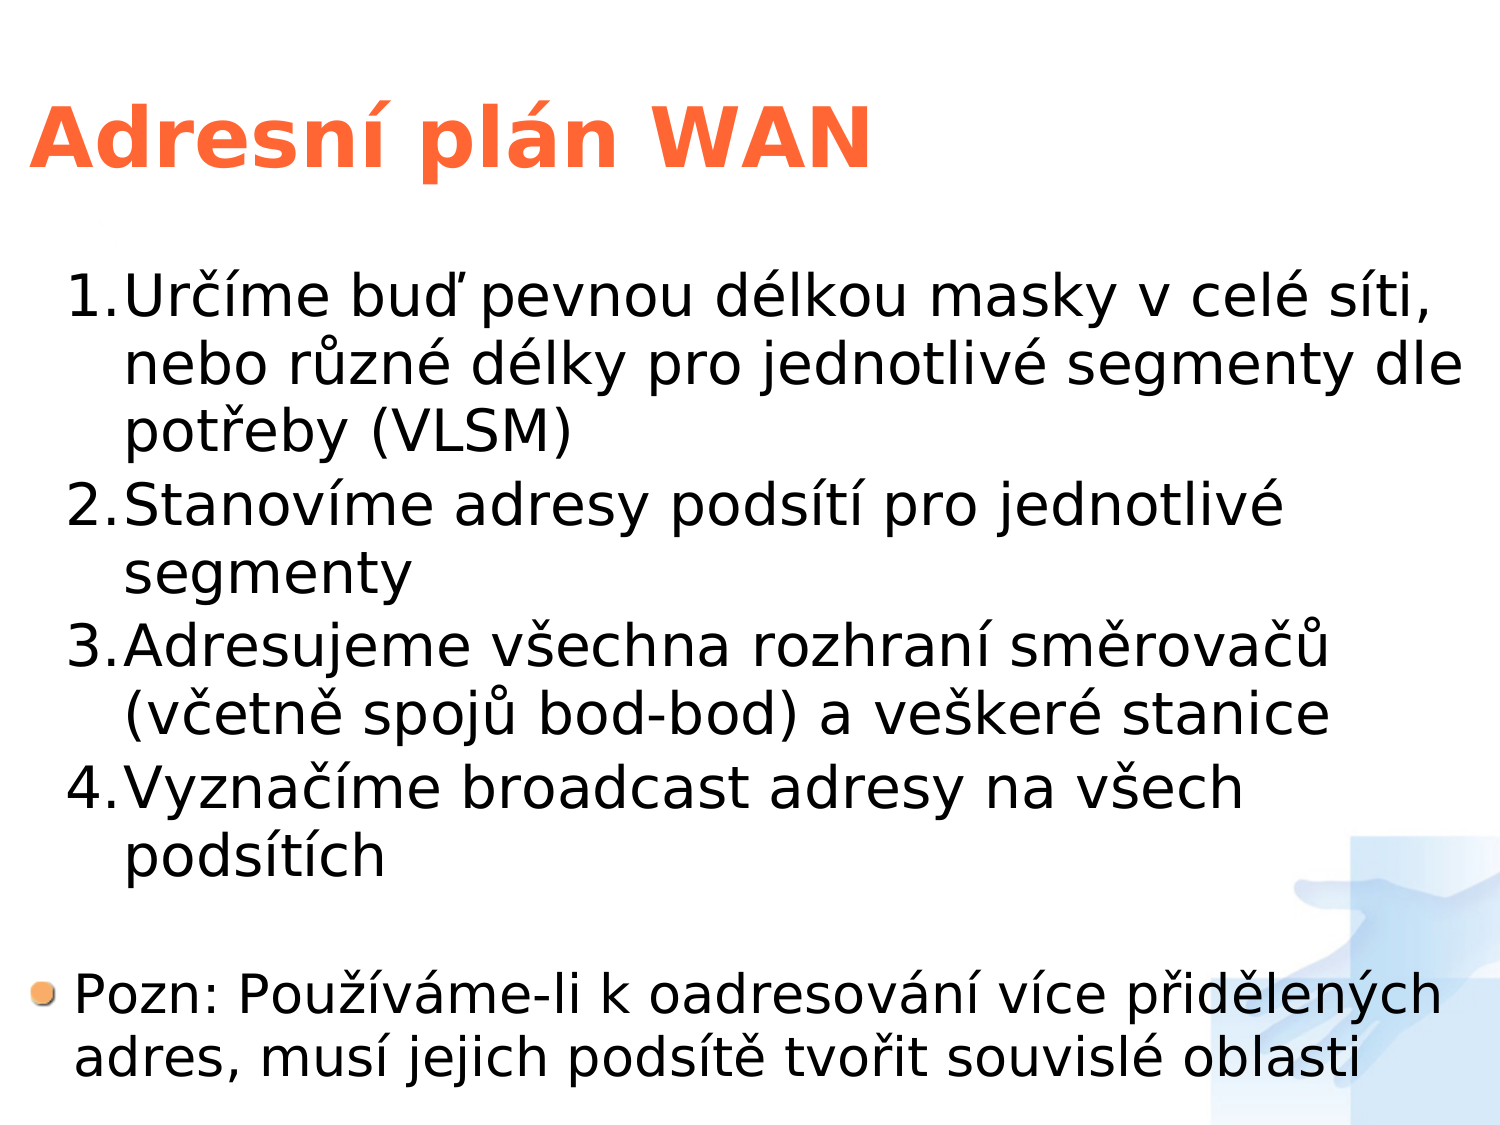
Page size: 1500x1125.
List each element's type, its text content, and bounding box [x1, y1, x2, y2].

list Určíme buď pevnou délkou masky v celé síti, nebo různé délky pro jednotlivé segmenty dle potřeby (VLSM) Stanovíme adresy podsítí pro jednotlivé segmenty Adresujeme všechna rozhraní směrovačů (včetně spojů bod-bod) a veškeré stanice Vyznačíme broadcast adresy na všech podsítích Pozn: Používáme-li k oadresování více přidělených adres, musí jejich podsítě tvořit souvislé oblasti [29, 262, 1477, 1093]
picture [0, 0, 1500, 1125]
title Adresní plán WAN [29, 21, 1477, 257]
